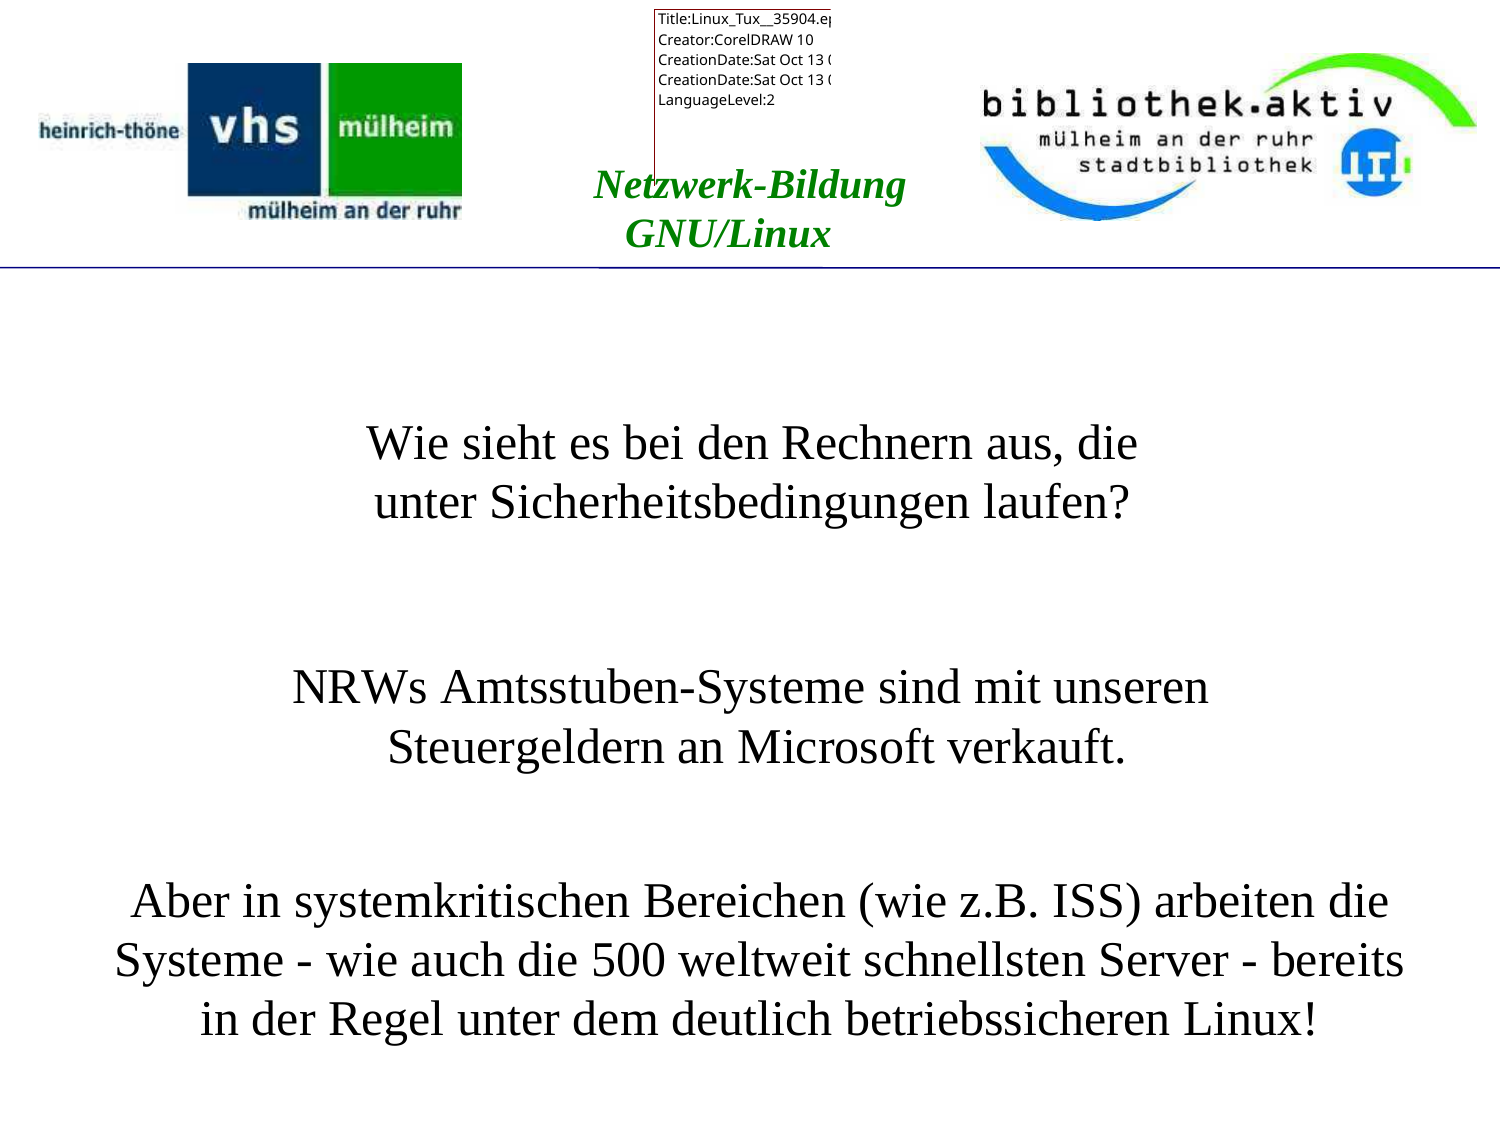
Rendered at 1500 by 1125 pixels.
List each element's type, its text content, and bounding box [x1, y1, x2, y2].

text_box Aber in systemkritischen Bereichen (wie z.B. ISS) arbeiten die Systeme - wie auch die 500 weltweit schnellsten Server - bereits in der Regel unter dem deutlich betriebssicheren Linux! [94, 862, 1427, 1056]
text_box Wie sieht es bei den Rechnern aus, die unter Sicherheitsbedingungen laufen? [88, 404, 1418, 543]
text_box Netzwerk-Bildung GNU/Linux [578, 151, 934, 266]
text_box NRWs Amtsstuben-Systeme sind mit unseren Steuergeldern an Microsoft verkauft. [231, 649, 1284, 843]
picture [980, 53, 1477, 221]
picture [38, 63, 462, 220]
picture [653, 8, 831, 151]
